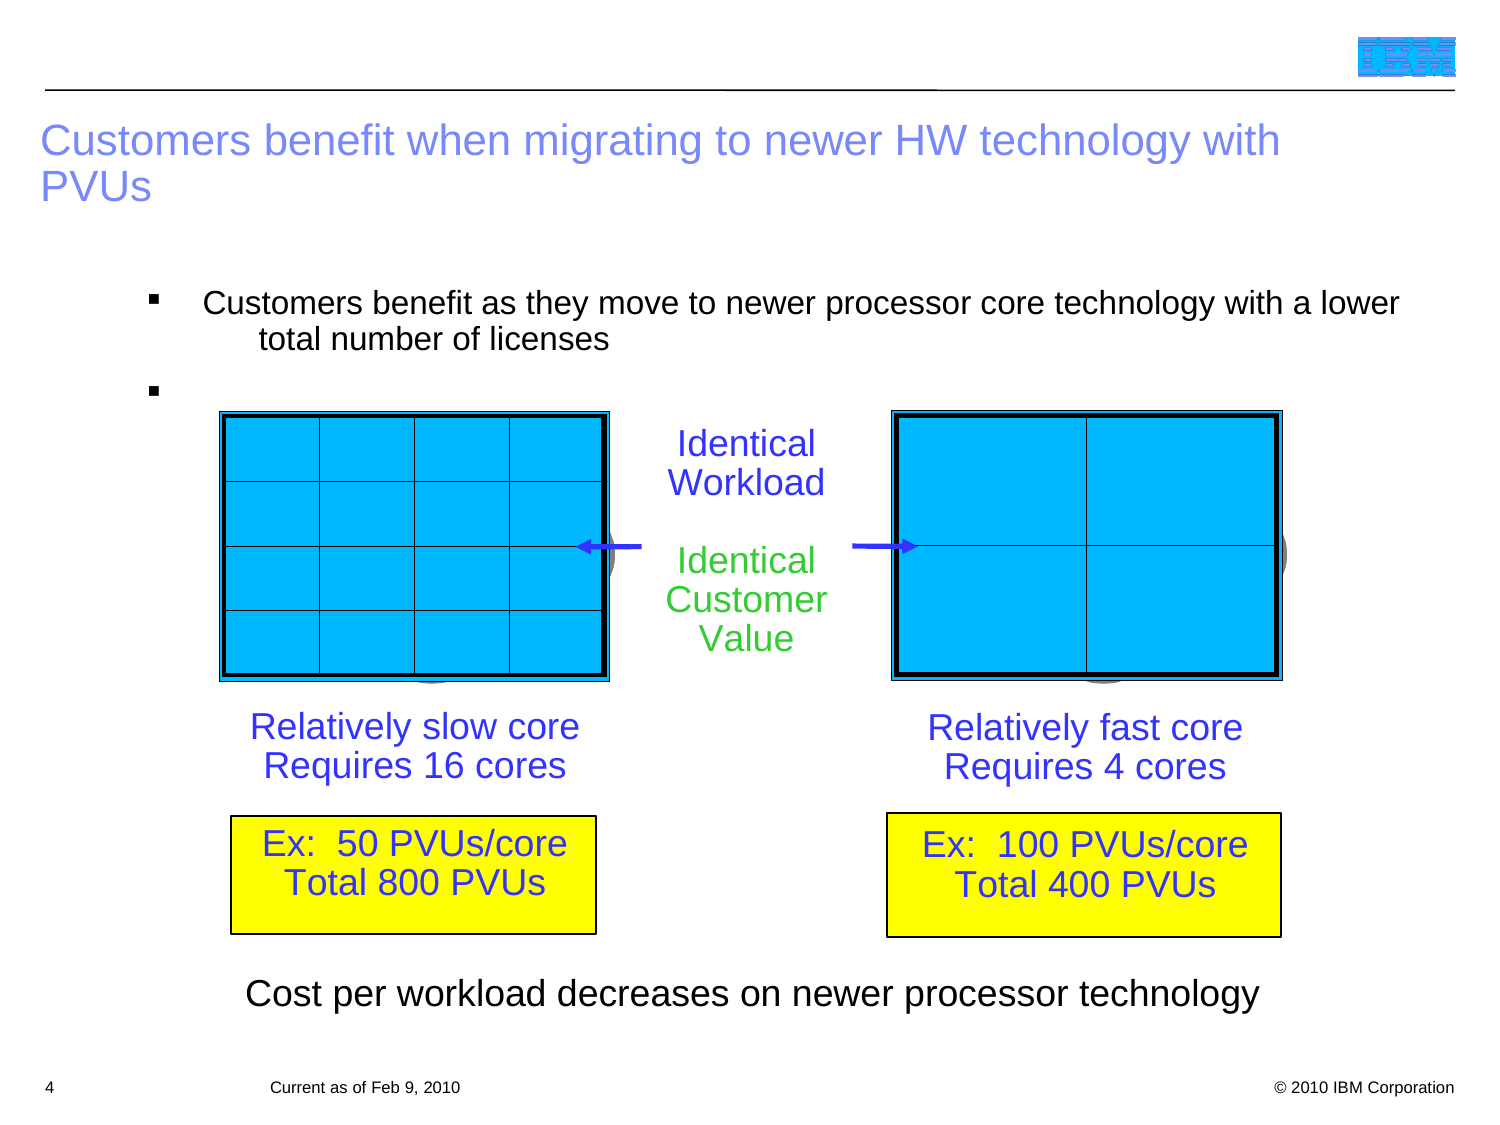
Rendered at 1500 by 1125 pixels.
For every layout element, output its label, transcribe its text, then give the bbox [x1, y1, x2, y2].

text_box Identical Workload Identical Customer Value [650, 417, 843, 668]
title Customers benefit when migrating to newer HW technology with PVUs [25, 110, 1415, 252]
list Customers benefit as they move to newer processor core technology with a lower total number of licenses [131, 279, 1472, 436]
chart [219, 411, 610, 682]
chart [891, 410, 1283, 681]
text_box [230, 815, 597, 934]
text_box [887, 813, 1281, 937]
text_box Relatively fast core Requires 4 cores Ex: 100 PVUs/core Total 400 PVUs [906, 702, 1265, 913]
text_box Cost per workload decreases on newer processor technology [230, 968, 1276, 1023]
text_box Relatively slow core Requires 16 cores Ex: 50 PVUs/core Total 800 PVUs [234, 700, 596, 912]
